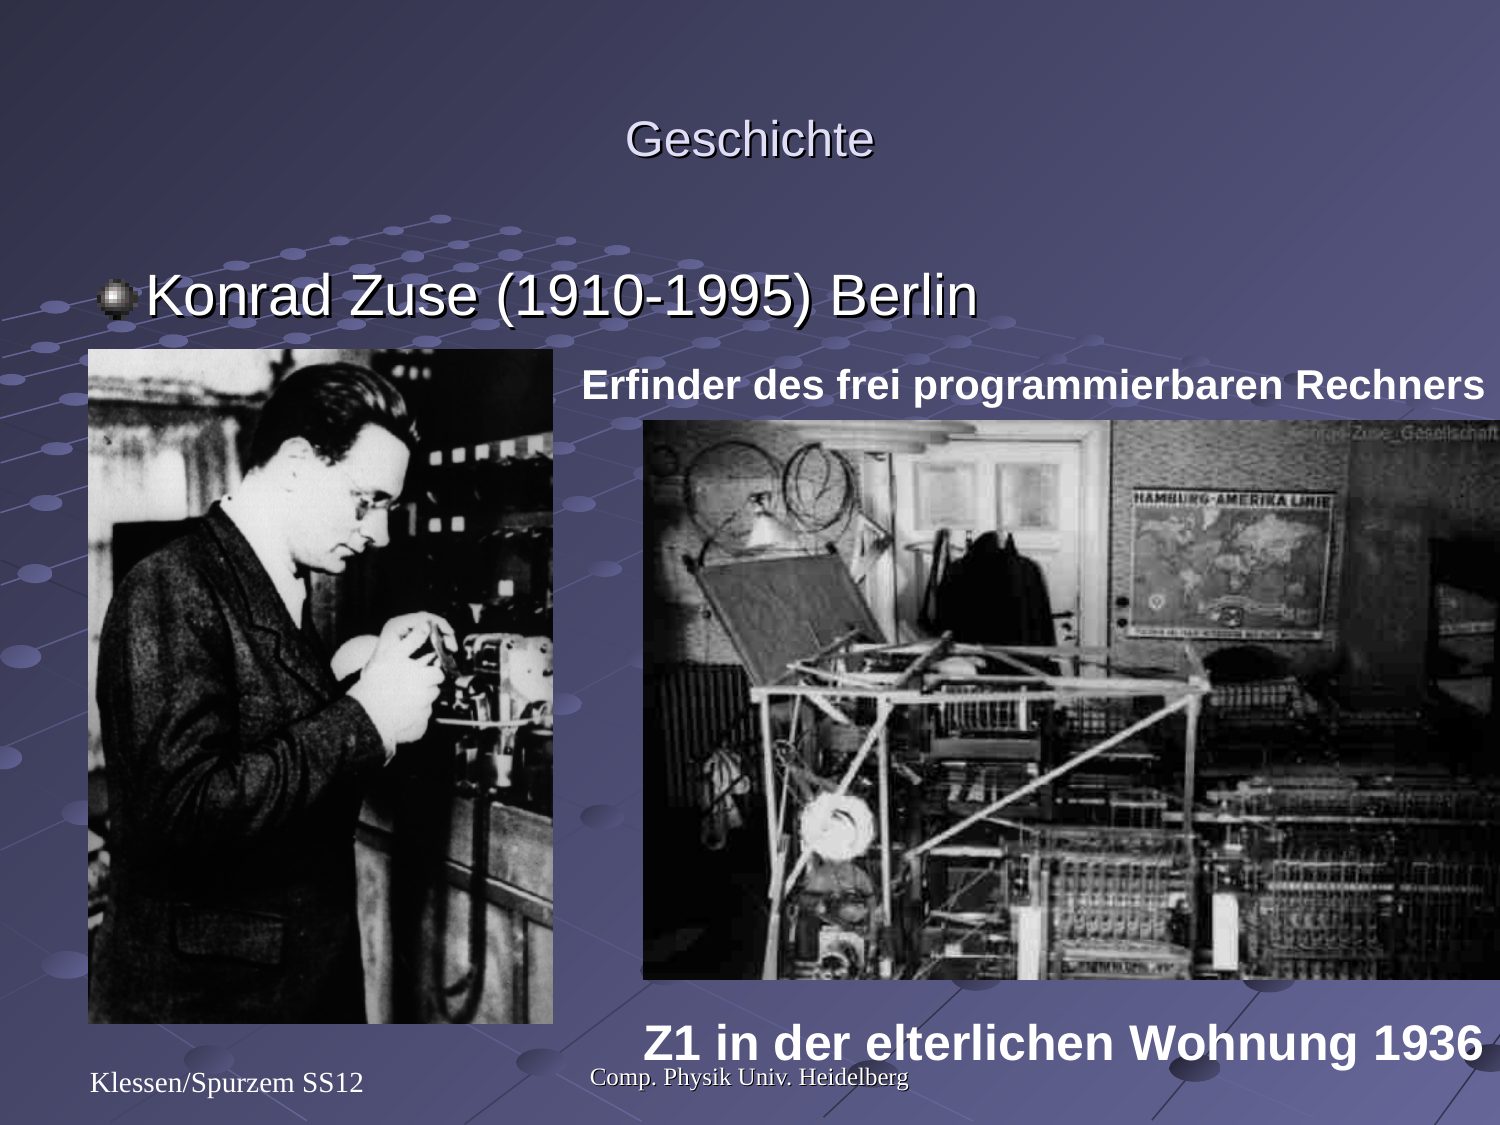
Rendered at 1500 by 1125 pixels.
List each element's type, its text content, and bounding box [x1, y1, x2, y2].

list Konrad Zuse (1910-1995) Berlin [75, 255, 1500, 1007]
picture [88, 349, 553, 1024]
text_box Z1 in der elterlichen Wohnung 1936 [628, 1002, 1500, 1078]
picture [643, 420, 1500, 980]
text_box Erfinder des frei programmierbaren Rechners [566, 350, 1500, 416]
title Geschichte [75, 45, 1426, 233]
